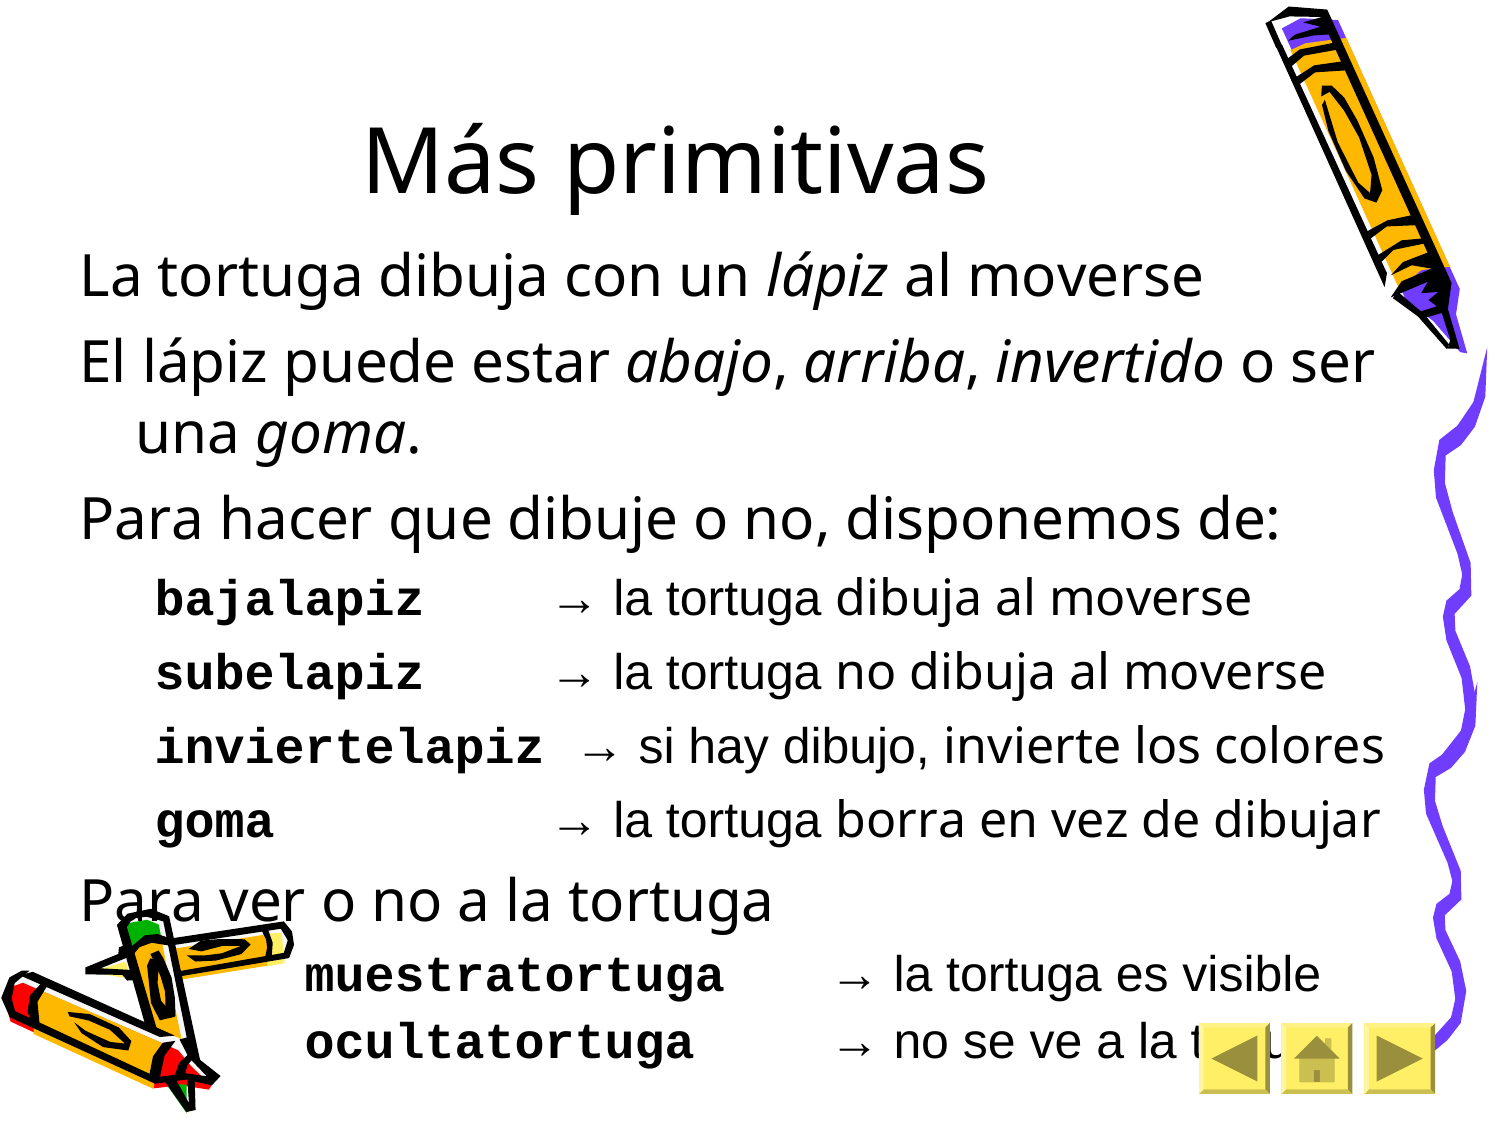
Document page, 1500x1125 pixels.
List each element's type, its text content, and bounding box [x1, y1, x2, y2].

list La tortuga dibuja con un lápiz al moverse El lápiz puede estar abajo, arriba, invertido o ser una goma. Para hacer que dibuje o no, disponemos de: bajalapiz → la tortuga dibuja al moverse subelapiz → la tortuga no dibuja al moverse inviertelapiz → si hay dibujo, invierte los colores goma → la tortuga borra en vez de dibujar Para ver o no a la tortuga muestratortuga → la tortuga es visible ocultatortuga → no se ve a la tortuga [64, 231, 1459, 1102]
title Más primitivas [112, 54, 1240, 229]
text_box [1200, 1023, 1270, 1094]
text_box [1366, 1023, 1436, 1094]
text_box [1283, 1023, 1353, 1094]
